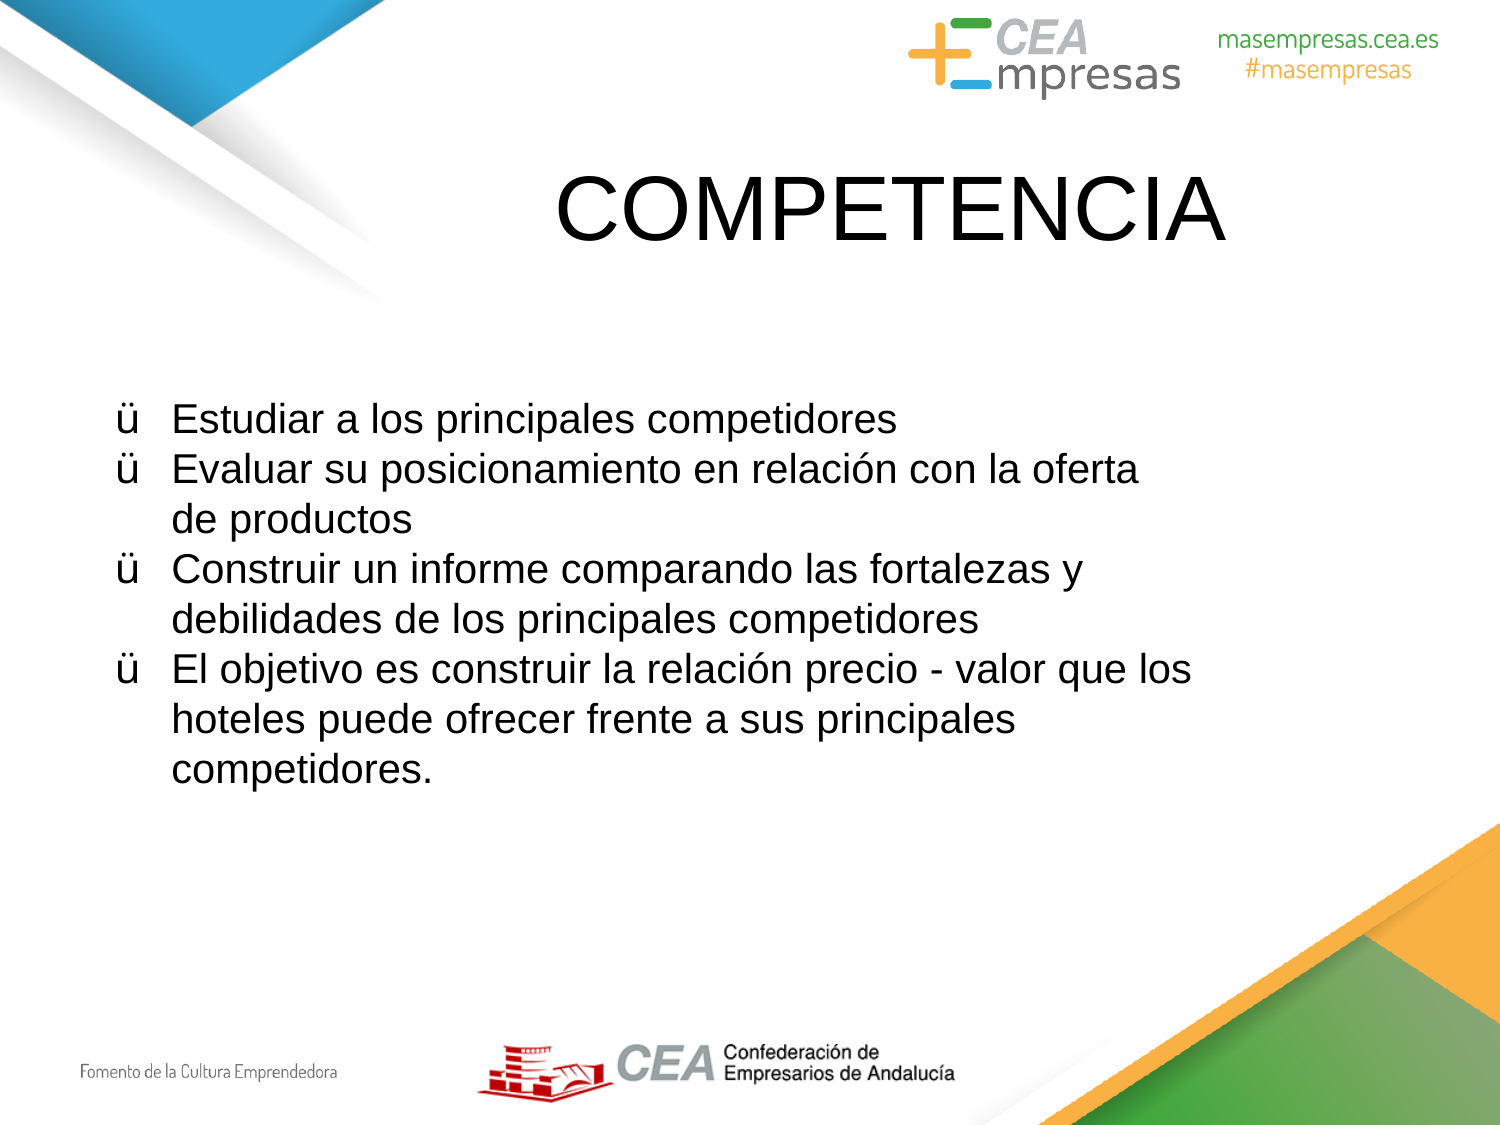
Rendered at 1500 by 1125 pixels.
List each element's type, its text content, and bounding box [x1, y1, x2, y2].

picture [81, 1063, 337, 1082]
picture [476, 1044, 955, 1103]
text_box COMPETENCIA [253, 118, 1500, 289]
text_box Estudiar a los principales competidores Evaluar su posicionamiento en relación con la oferta de productos Construir un informe comparando las fortalezas y debilidades de los principales competidores El objetivo es construir la relación precio - valor que los hoteles puede ofrecer frente a sus principales competidores. [100, 338, 1211, 846]
picture [1216, 32, 1441, 87]
picture [0, 0, 532, 304]
picture [908, 18, 1180, 100]
picture [968, 818, 1500, 1125]
